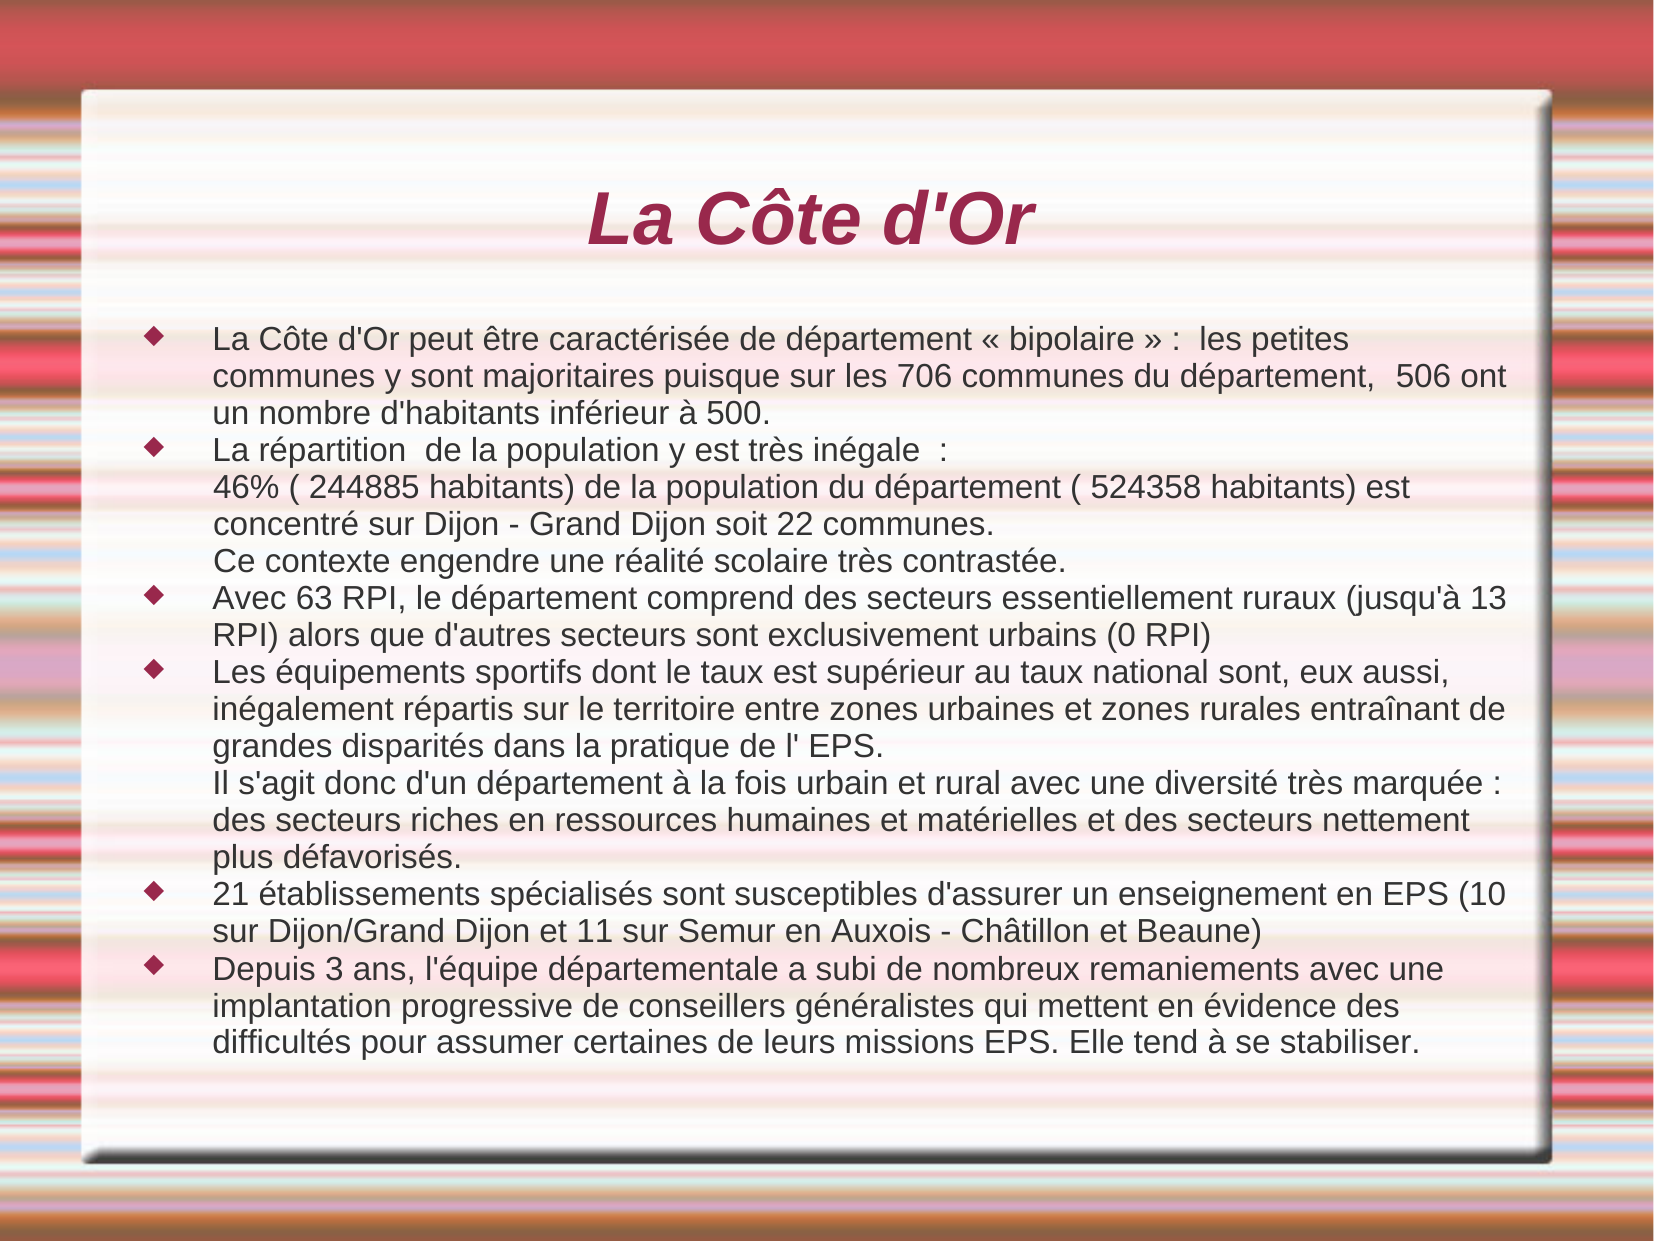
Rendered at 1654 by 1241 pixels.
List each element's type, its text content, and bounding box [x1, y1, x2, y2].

title La Côte d'Or [88, 114, 1534, 322]
picture [0, 0, 1654, 1241]
list La Côte d'Or peut être caractérisée de département « bipolaire » : les petites communes y sont majoritaires puisque sur les 706 communes du département, 506 ont un nombre d'habitants inférieur à 500. La répartition de la population y est très inégale : 46% ( 244885 habitants) de la population du département ( 524358 habitants) est concentré sur Dijon - Grand Dijon soit 22 communes. Ce contexte engendre une réalité scolaire très contrastée. Avec 63 RPI, le département comprend des secteurs essentiellement ruraux (jusqu'à 13 RPI) alors que d'autres secteurs sont exclusivement urbains (0 RPI) Les équipements sportifs dont le taux est supérieur au taux national sont, eux aussi, inégalement répartis sur le territoire entre zones urbaines et zones rurales entraînant de grandes disparités dans la pratique de l' EPS. Il s'agit donc d'un département à la fois urbain et rural avec une diversité très marquée : des secteurs riches en ressources humaines et matérielles et des secteurs nettement plus défavorisés. 21 établissements spécialisés sont susceptibles d'assurer un enseignement en EPS (10 sur Dijon/Grand Dijon et 11 sur Semur en Auxois - Châtillon et Beaune) Depuis 3 ans, l'équipe départementale a subi de nombreux remaniements avec une implantation progressive de conseillers généralistes qui mettent en évidence des difficultés pour assumer certaines de leurs missions EPS. Elle tend à se stabiliser. [129, 283, 1511, 1241]
